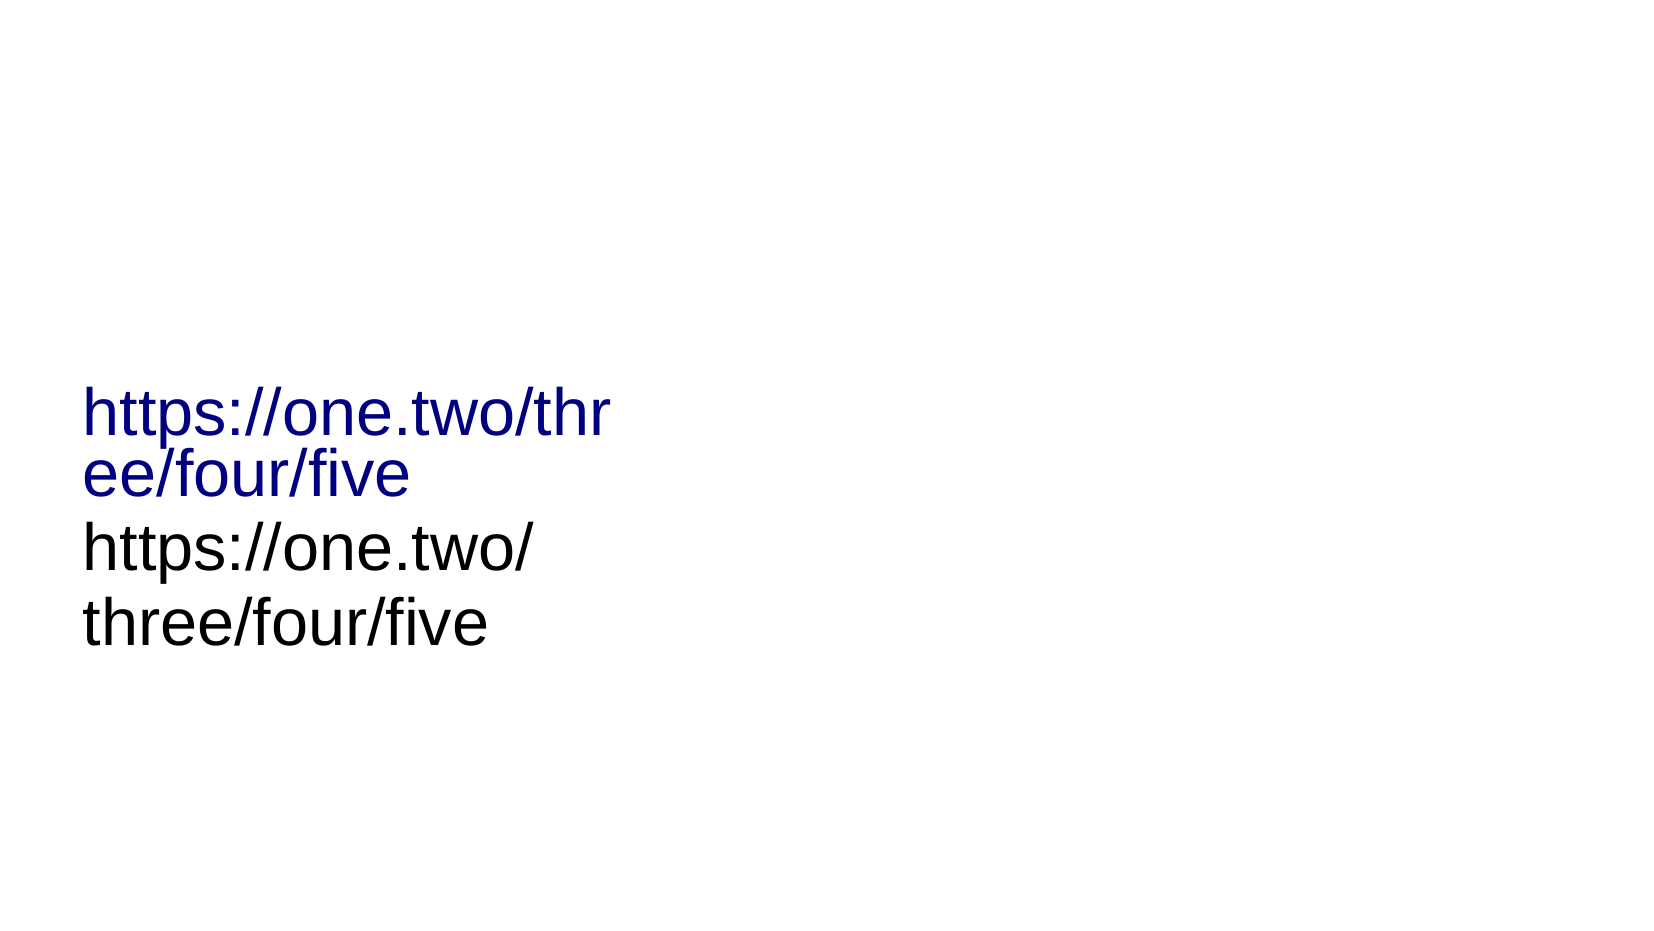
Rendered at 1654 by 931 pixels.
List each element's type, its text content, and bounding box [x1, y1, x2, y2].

subtitle https://one.two/three/four/five https://one.two/three/four/five [82, 217, 621, 758]
